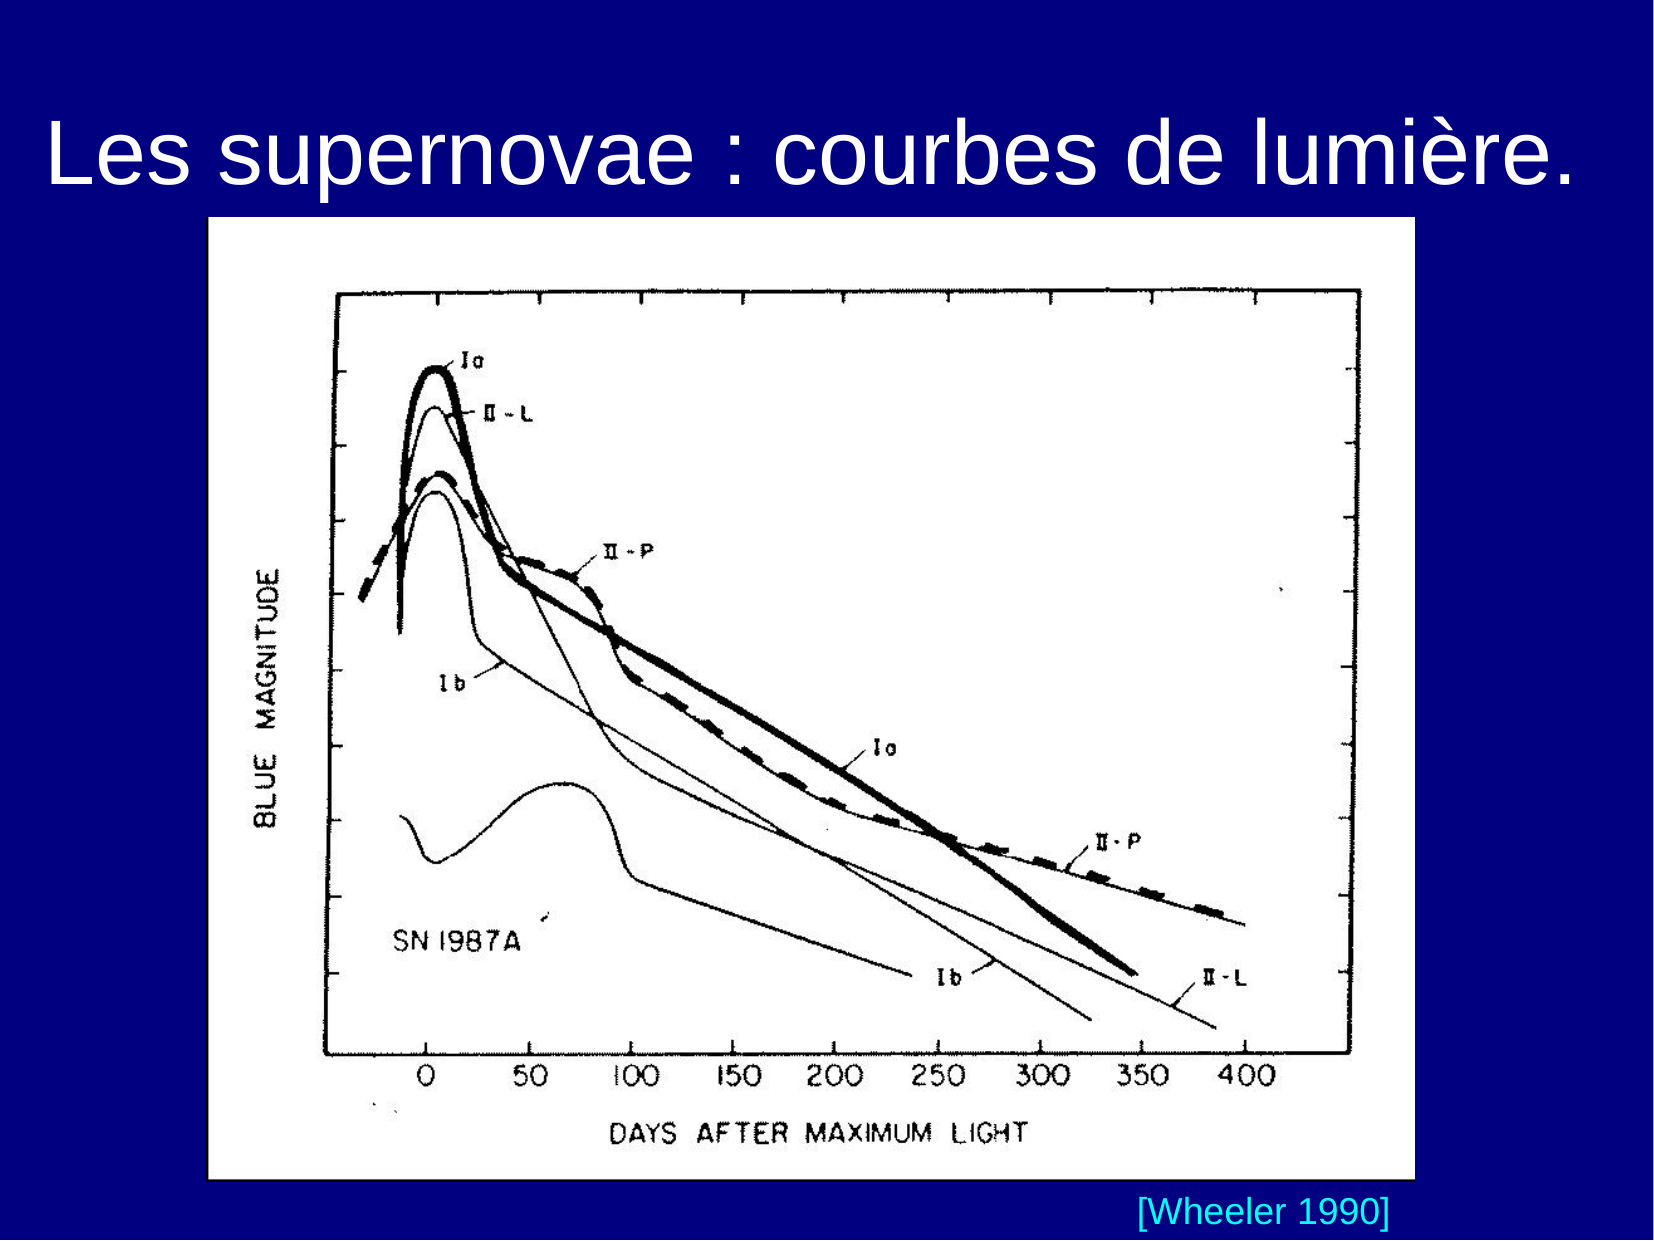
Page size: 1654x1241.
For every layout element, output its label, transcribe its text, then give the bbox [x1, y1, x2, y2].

text_box [Wheeler 1990] [1122, 1183, 1406, 1241]
picture [206, 217, 1415, 1182]
title Les supernovae : courbes de lumière. [29, 49, 1595, 257]
